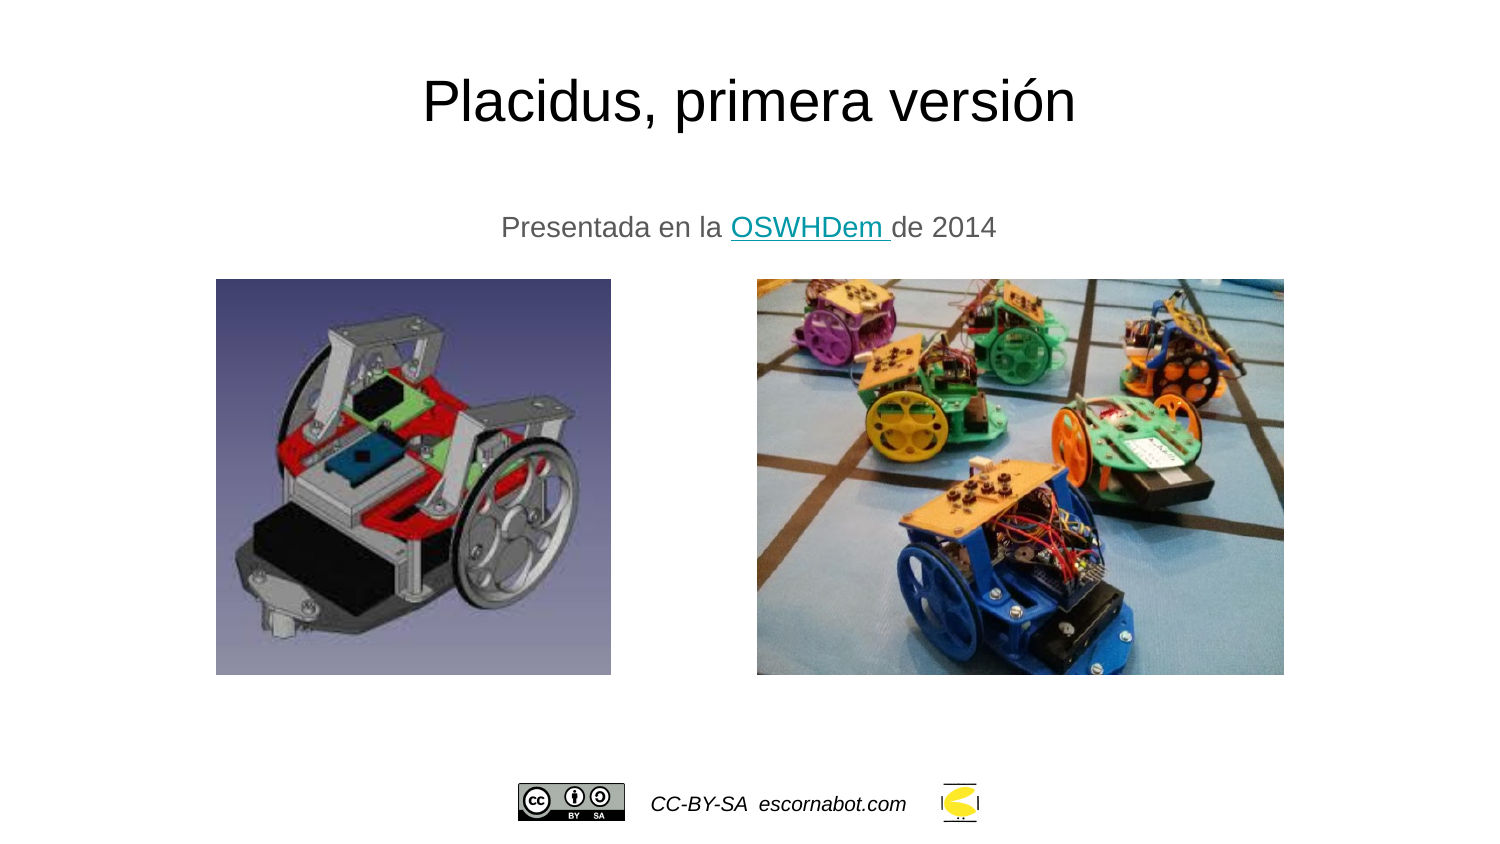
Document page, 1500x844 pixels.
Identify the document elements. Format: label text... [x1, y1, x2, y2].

text_box CC-BY-SA escornabot.com [635, 775, 936, 830]
picture [938, 781, 982, 824]
title Placidus, primera versión [51, 48, 1449, 142]
text_box Presentada en la OSWHDem de 2014 [144, 188, 1354, 688]
picture [518, 783, 625, 821]
picture [757, 279, 1284, 675]
picture [216, 279, 611, 675]
